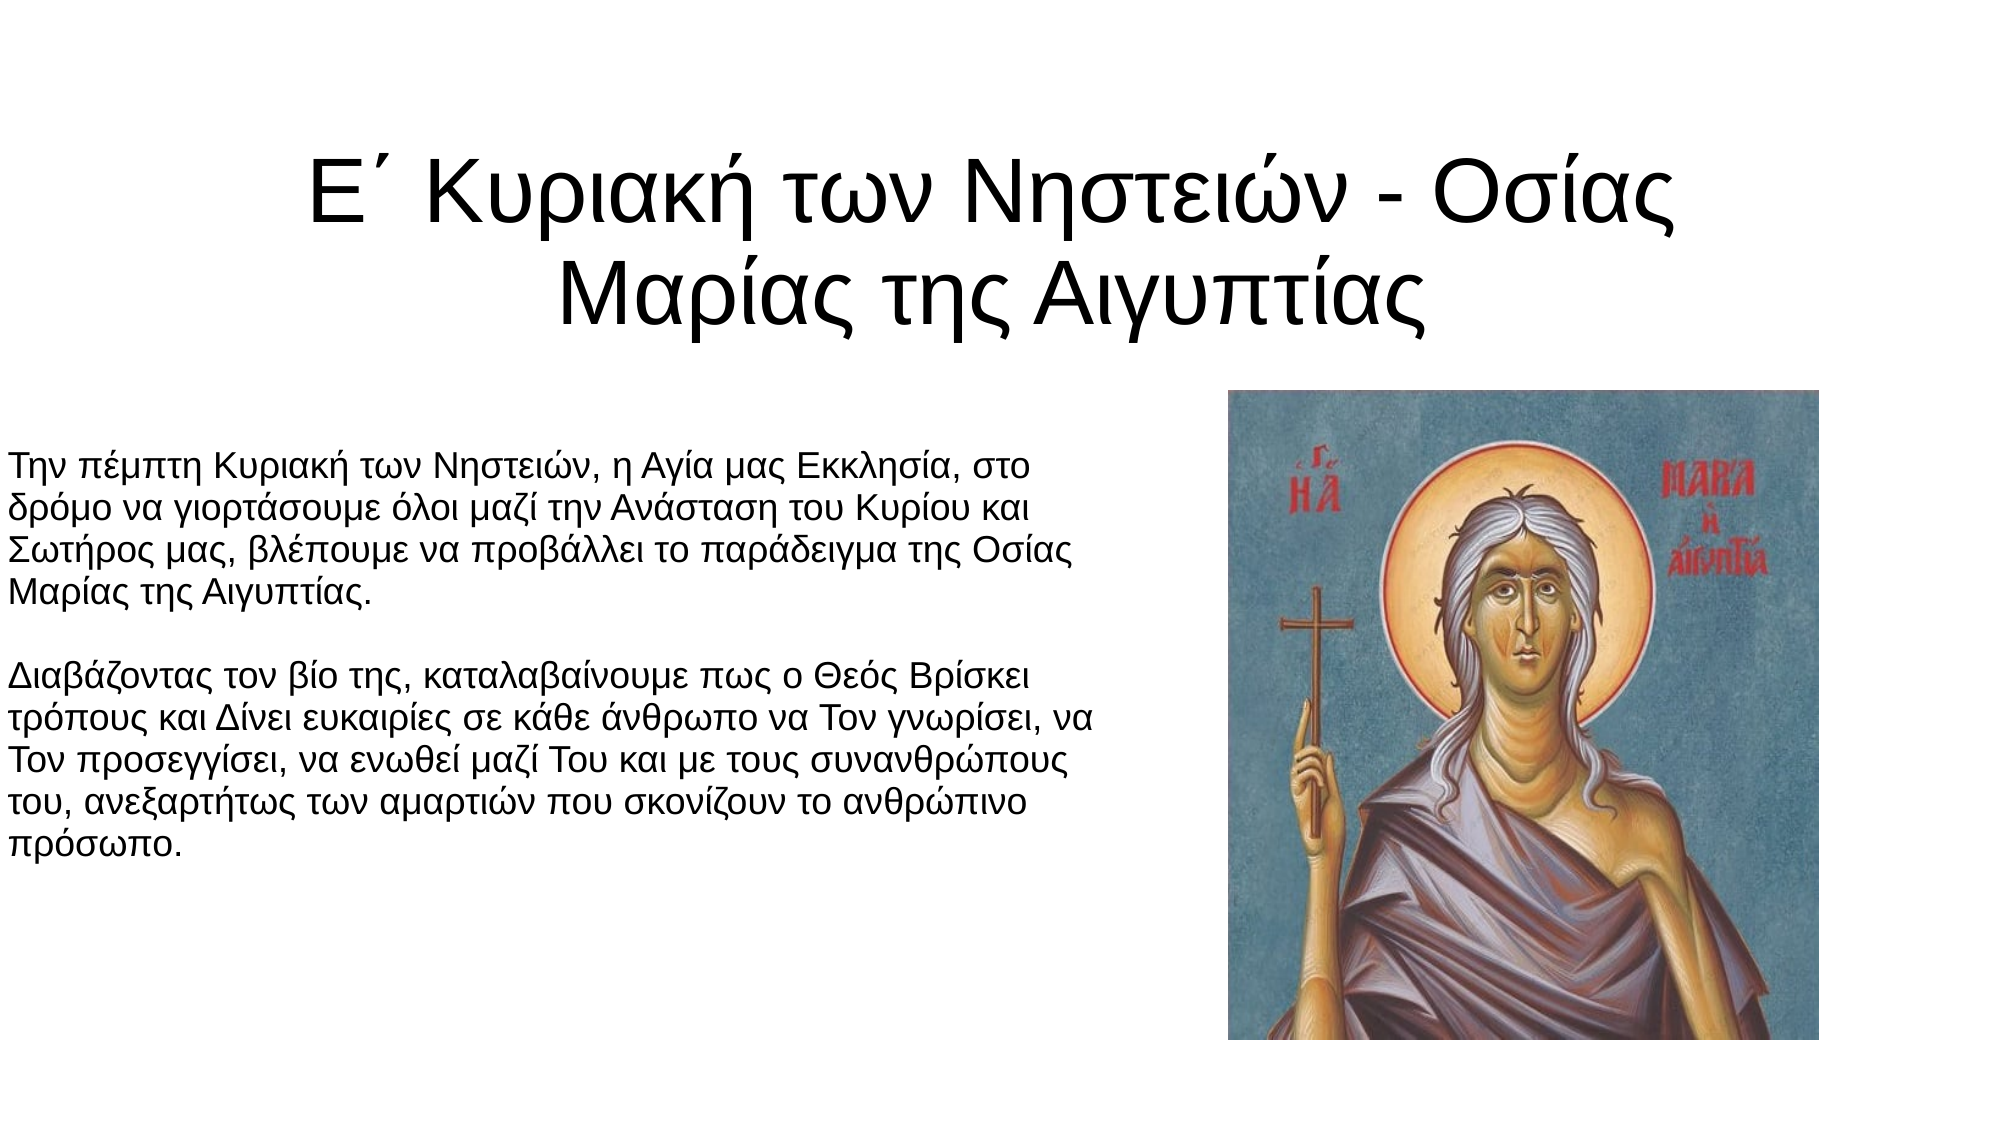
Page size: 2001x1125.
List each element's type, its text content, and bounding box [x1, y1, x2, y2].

title Ε΄ Κυριακή των Νηστειών - Οσίας Μαρίας της Αιγυπτίας [176, 118, 1809, 366]
text_box Την πέμπτη Κυριακή των Νηστειών, η Αγία μας Εκκλησία, στο δρόμο να γιορτάσουμε όλοι μαζί την Ανάσταση του Κυρίου και Σωτήρος μας, βλέπουμε να προβάλλει το παράδειγμα της Οσίας Μαρίας της Αιγυπτίας. Διαβάζοντας τον βίο της, καταλαβαίνουμε πως ο Θεός Βρίσκει τρόπους και Δίνει ευκαιρίες σε κάθε άνθρωπο να Τον γνωρίσει, να Τον προσεγγίσει, να ενωθεί μαζί Του και με τους συνανθρώπους του, ανεξαρτήτως των αμαρτιών που σκονίζουν το ανθρώπινο πρόσωπο. [0, 437, 1158, 1040]
picture [1228, 390, 1819, 1040]
